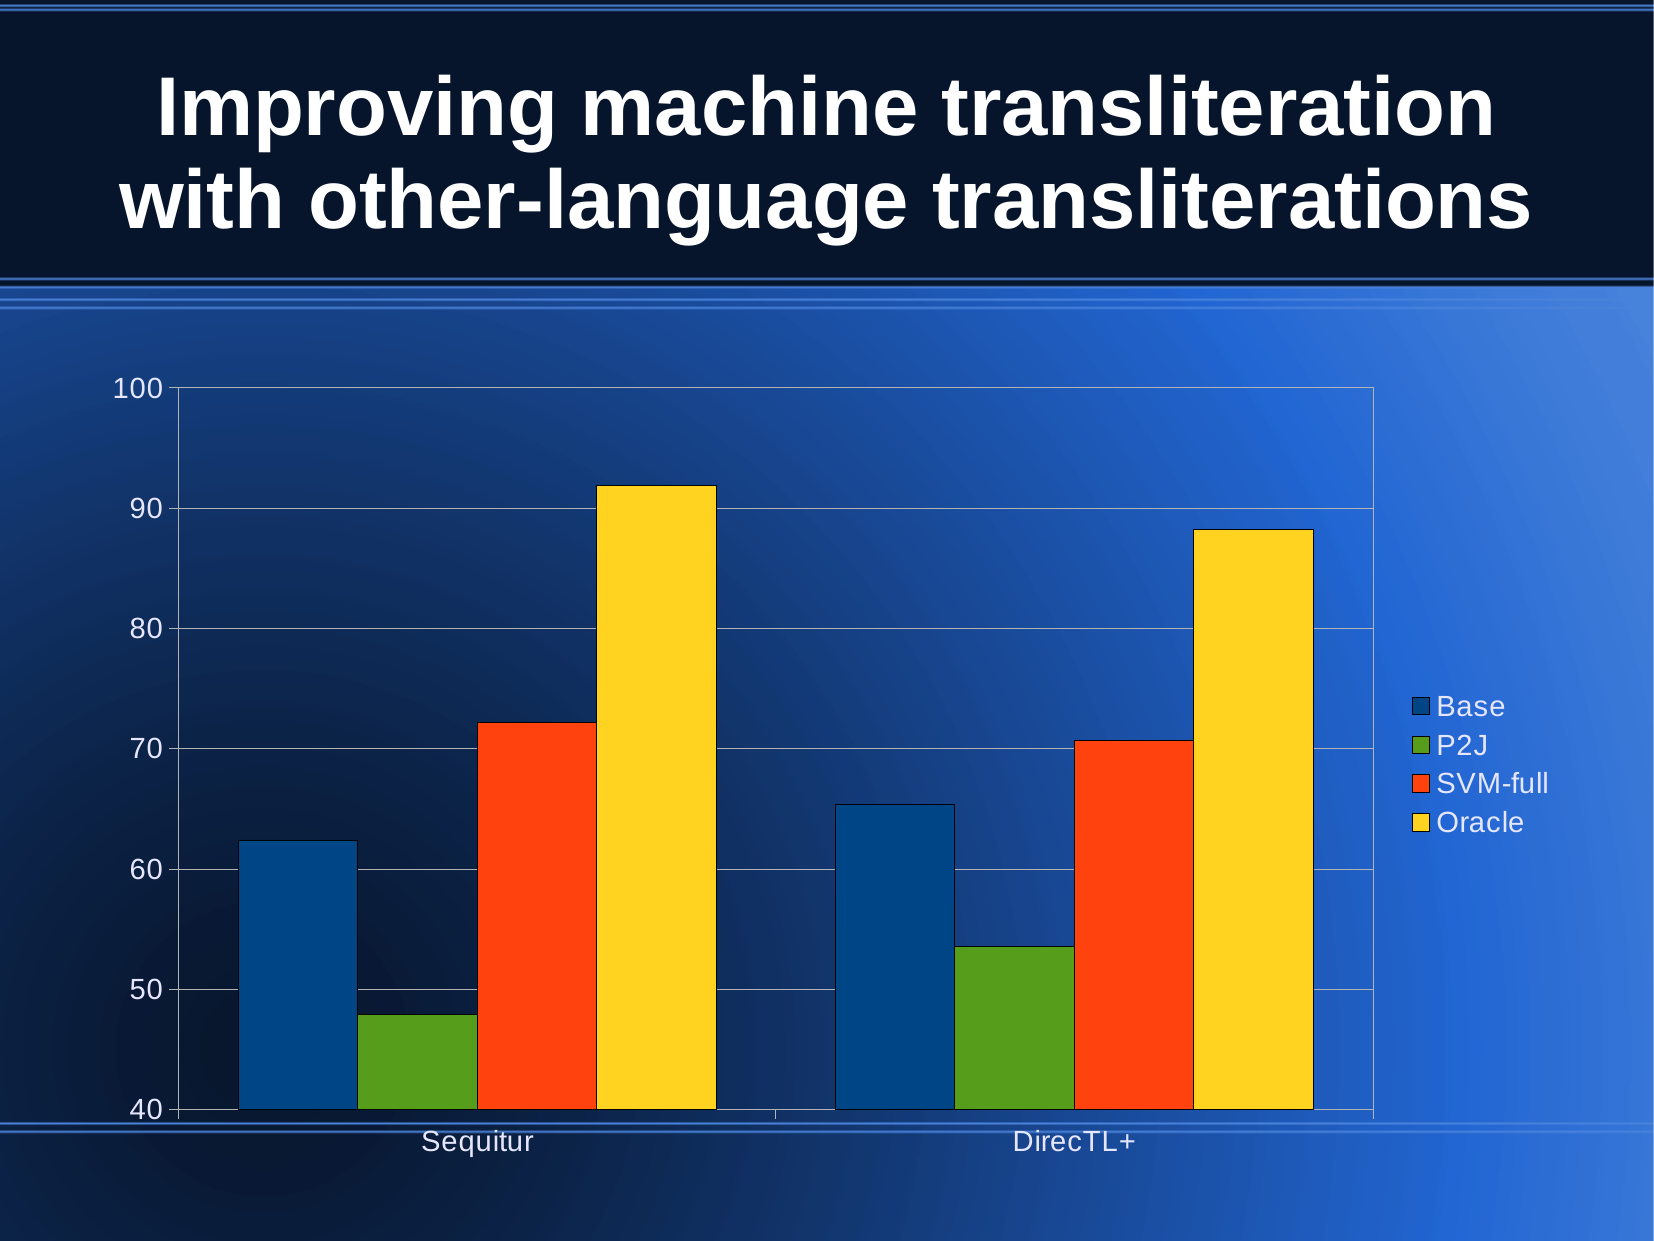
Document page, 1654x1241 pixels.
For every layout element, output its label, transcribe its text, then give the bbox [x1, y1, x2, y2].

title Improving machine transliteration with other-language transliterations [82, 49, 1571, 257]
chart [82, 355, 1571, 1174]
picture [0, 0, 1654, 1241]
